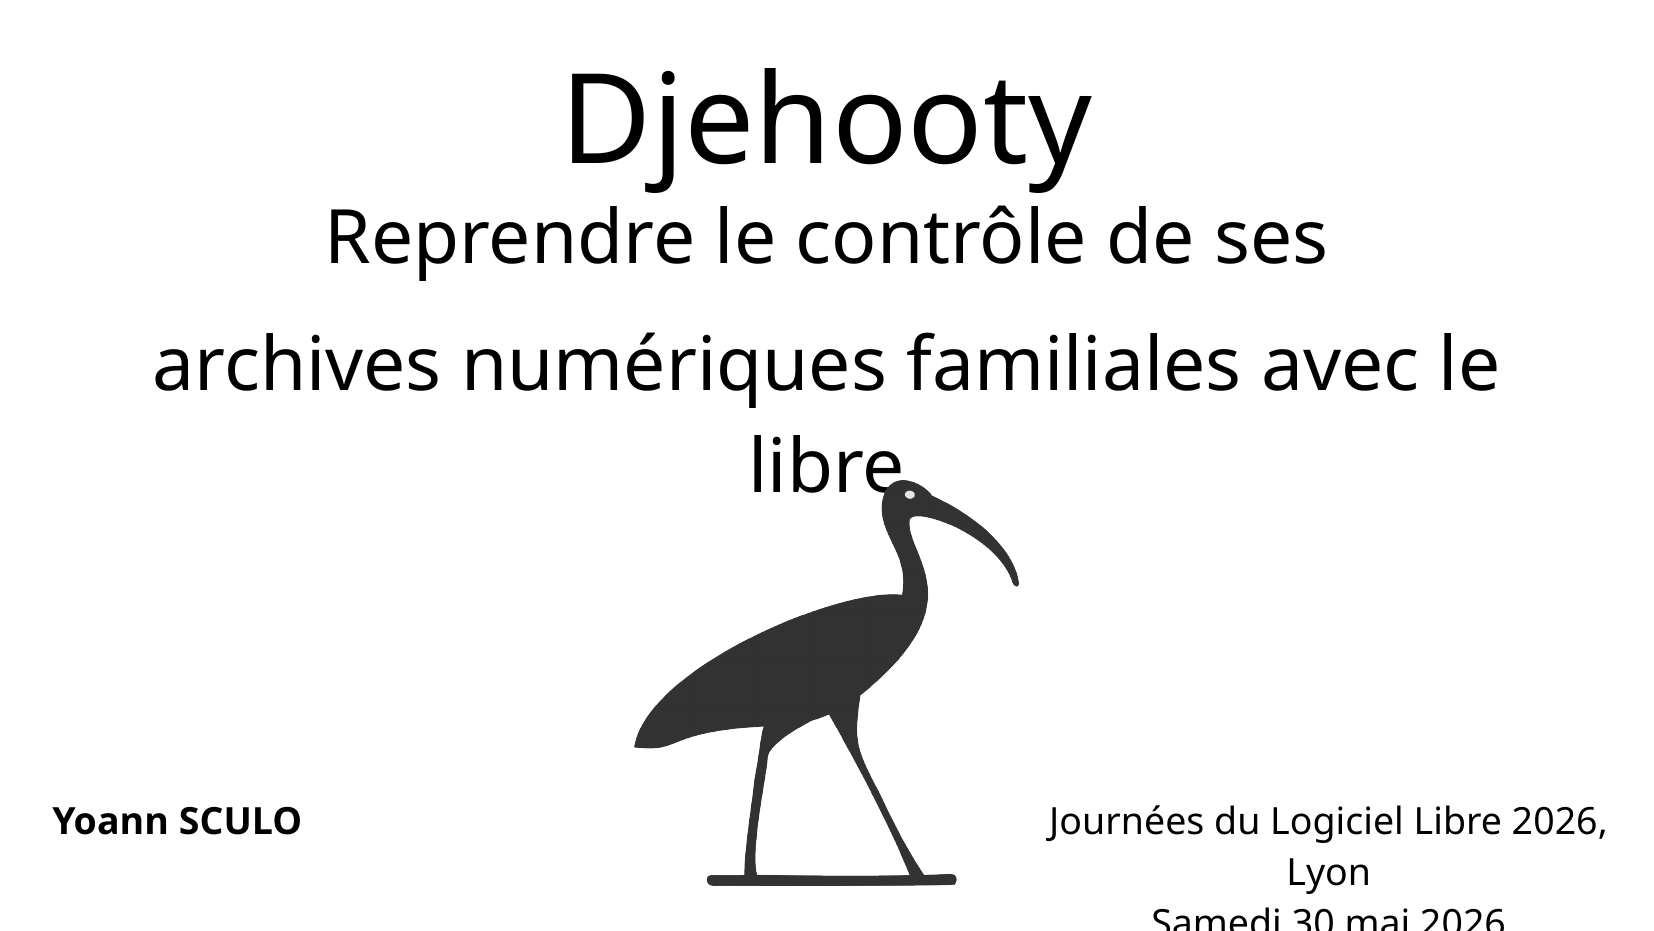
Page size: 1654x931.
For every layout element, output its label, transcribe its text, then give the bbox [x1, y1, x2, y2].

subtitle Reprendre le contrôle de ses archives numériques familiales avec le libre [82, 236, 1571, 462]
title Djehooty [82, 37, 1571, 193]
picture [634, 480, 1019, 886]
text_box Yoann SCULO [0, 787, 355, 886]
text_box Journées du Logiciel Libre 2026, Lyon Samedi 30 mai 2026 [1033, 787, 1625, 886]
